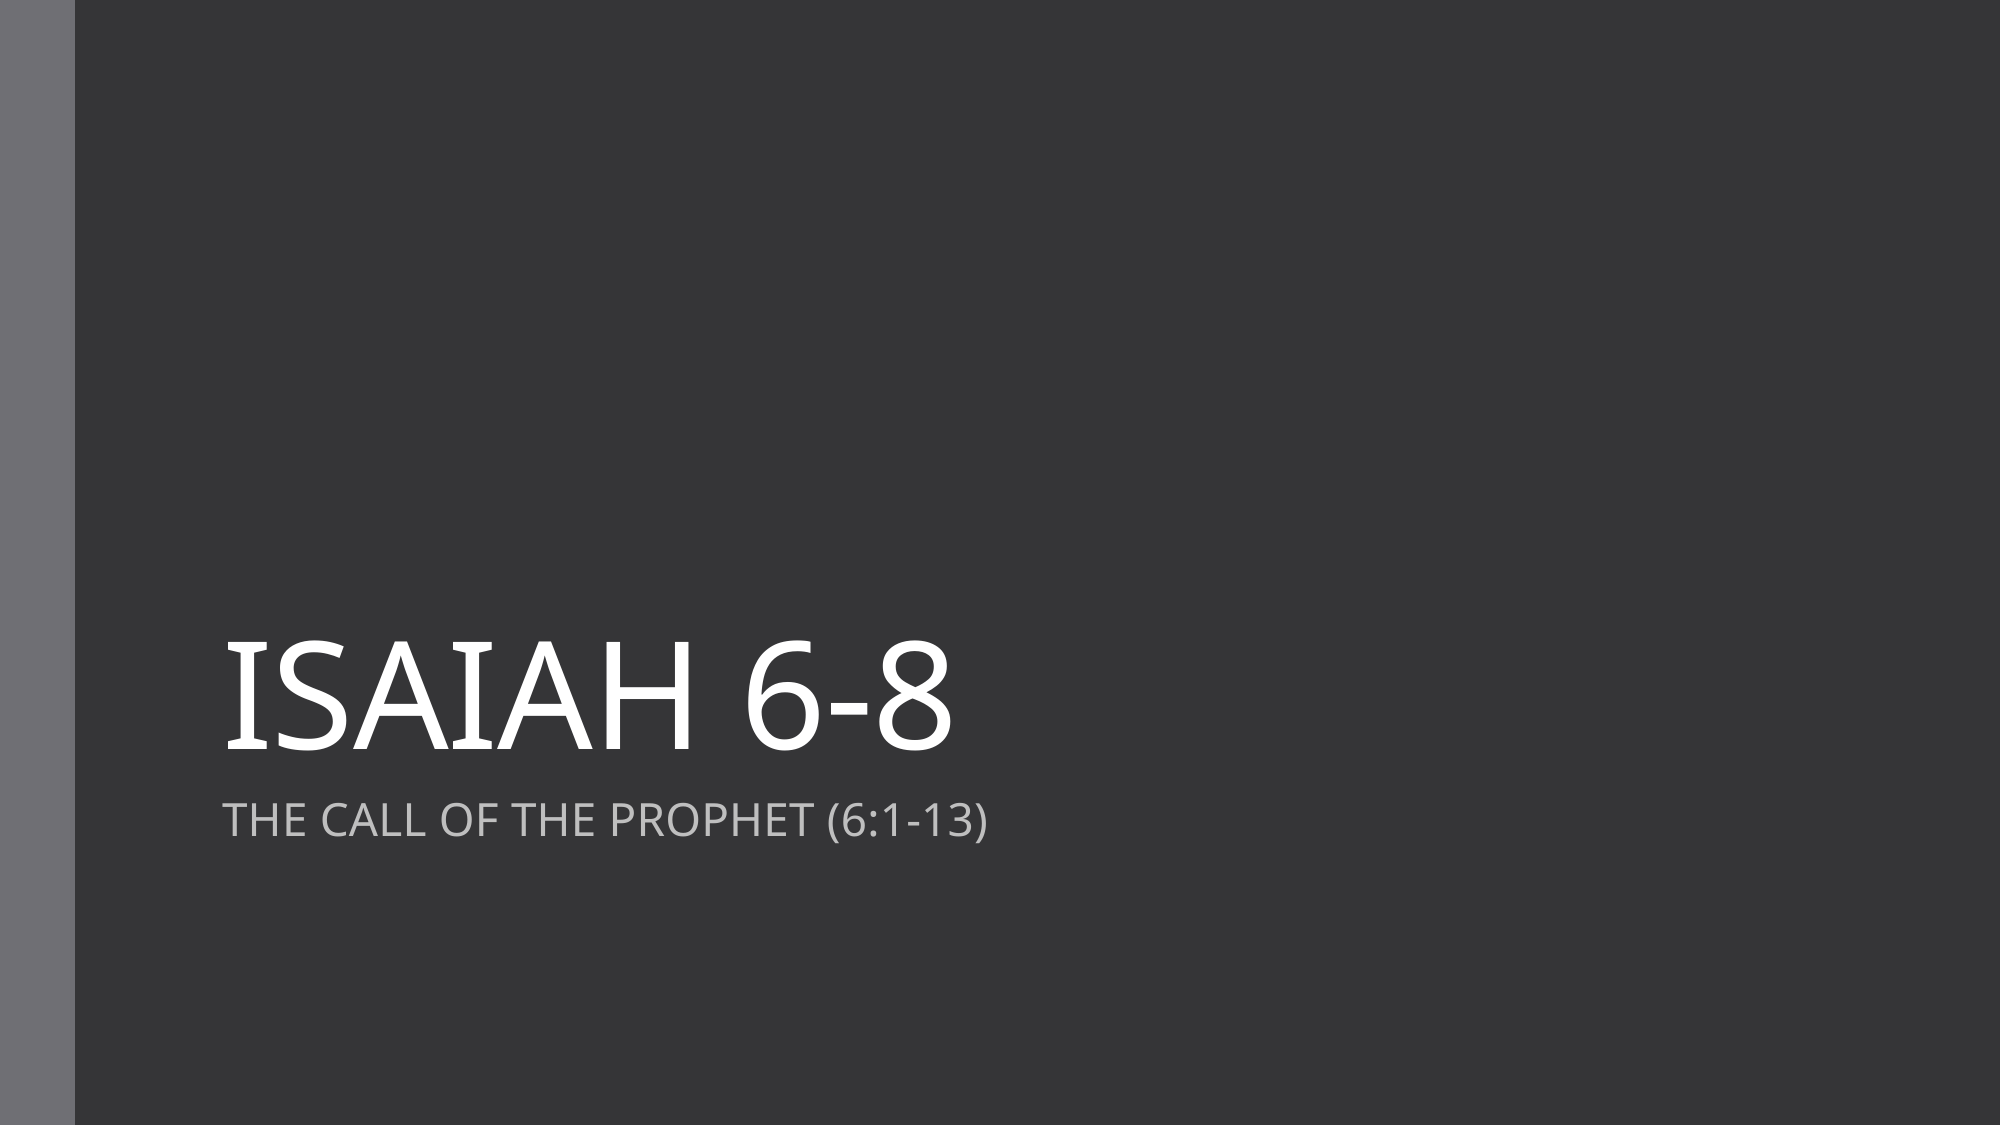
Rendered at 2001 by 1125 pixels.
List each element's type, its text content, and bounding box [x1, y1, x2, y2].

subtitle THE CALL OF THE PROPHET (6:1-13) [206, 787, 1752, 1066]
title ISAIAH 6-8 [206, 124, 1752, 787]
